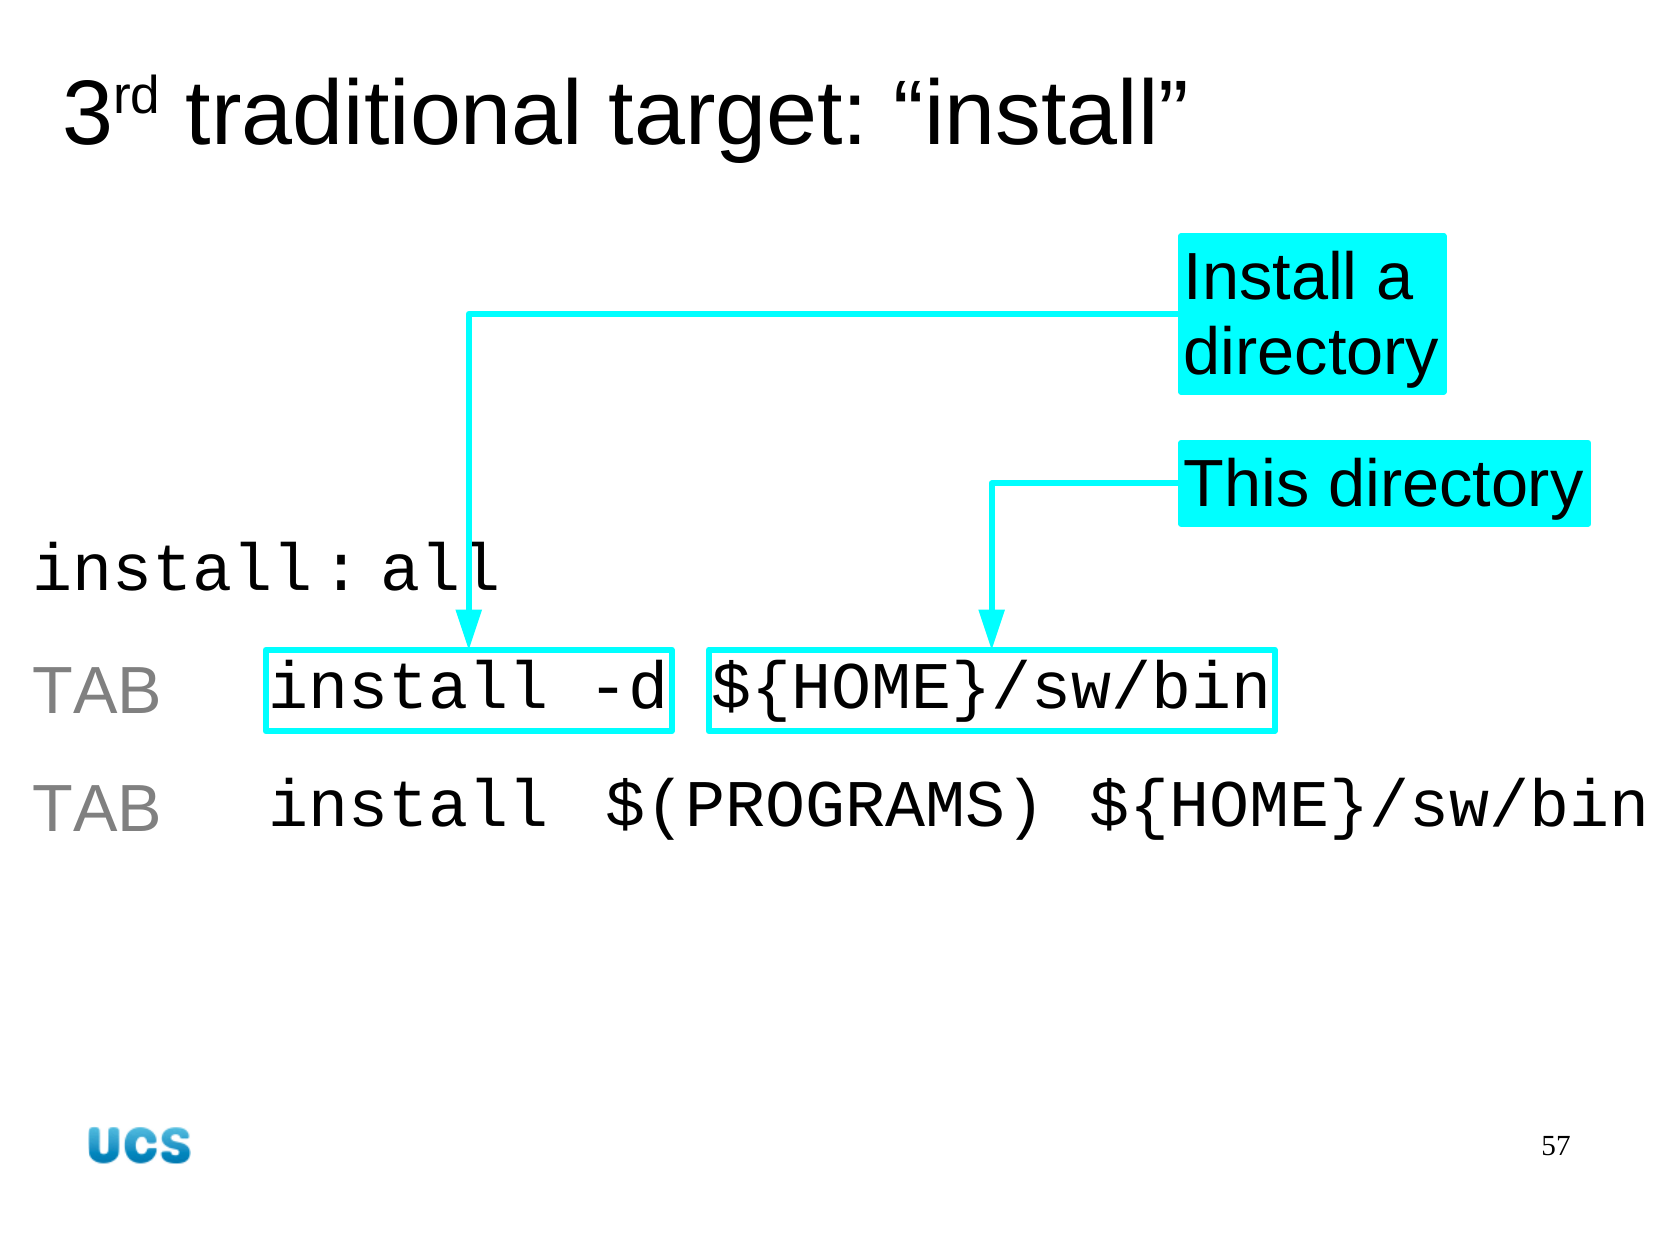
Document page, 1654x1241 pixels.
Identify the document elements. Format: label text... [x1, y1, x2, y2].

text_box install -d [265, 649, 672, 732]
text_box ${HOME}/sw/bin [708, 649, 1275, 732]
text_box all [377, 531, 466, 613]
text_box 3rd traditional target: “install” [59, 59, 1194, 172]
text_box install [29, 531, 316, 614]
text_box install [265, 767, 552, 850]
picture [88, 1126, 191, 1165]
text_box This directory [1181, 442, 1589, 524]
text_box $(PROGRAMS) [602, 767, 1049, 850]
text_box : [318, 531, 365, 614]
text_box TAB [29, 767, 166, 849]
text_box TAB [29, 649, 166, 731]
text_box ${HOME}/sw/bin [1086, 767, 1653, 850]
text_box Install a directory [1181, 236, 1444, 392]
text_box all [472, 531, 504, 613]
